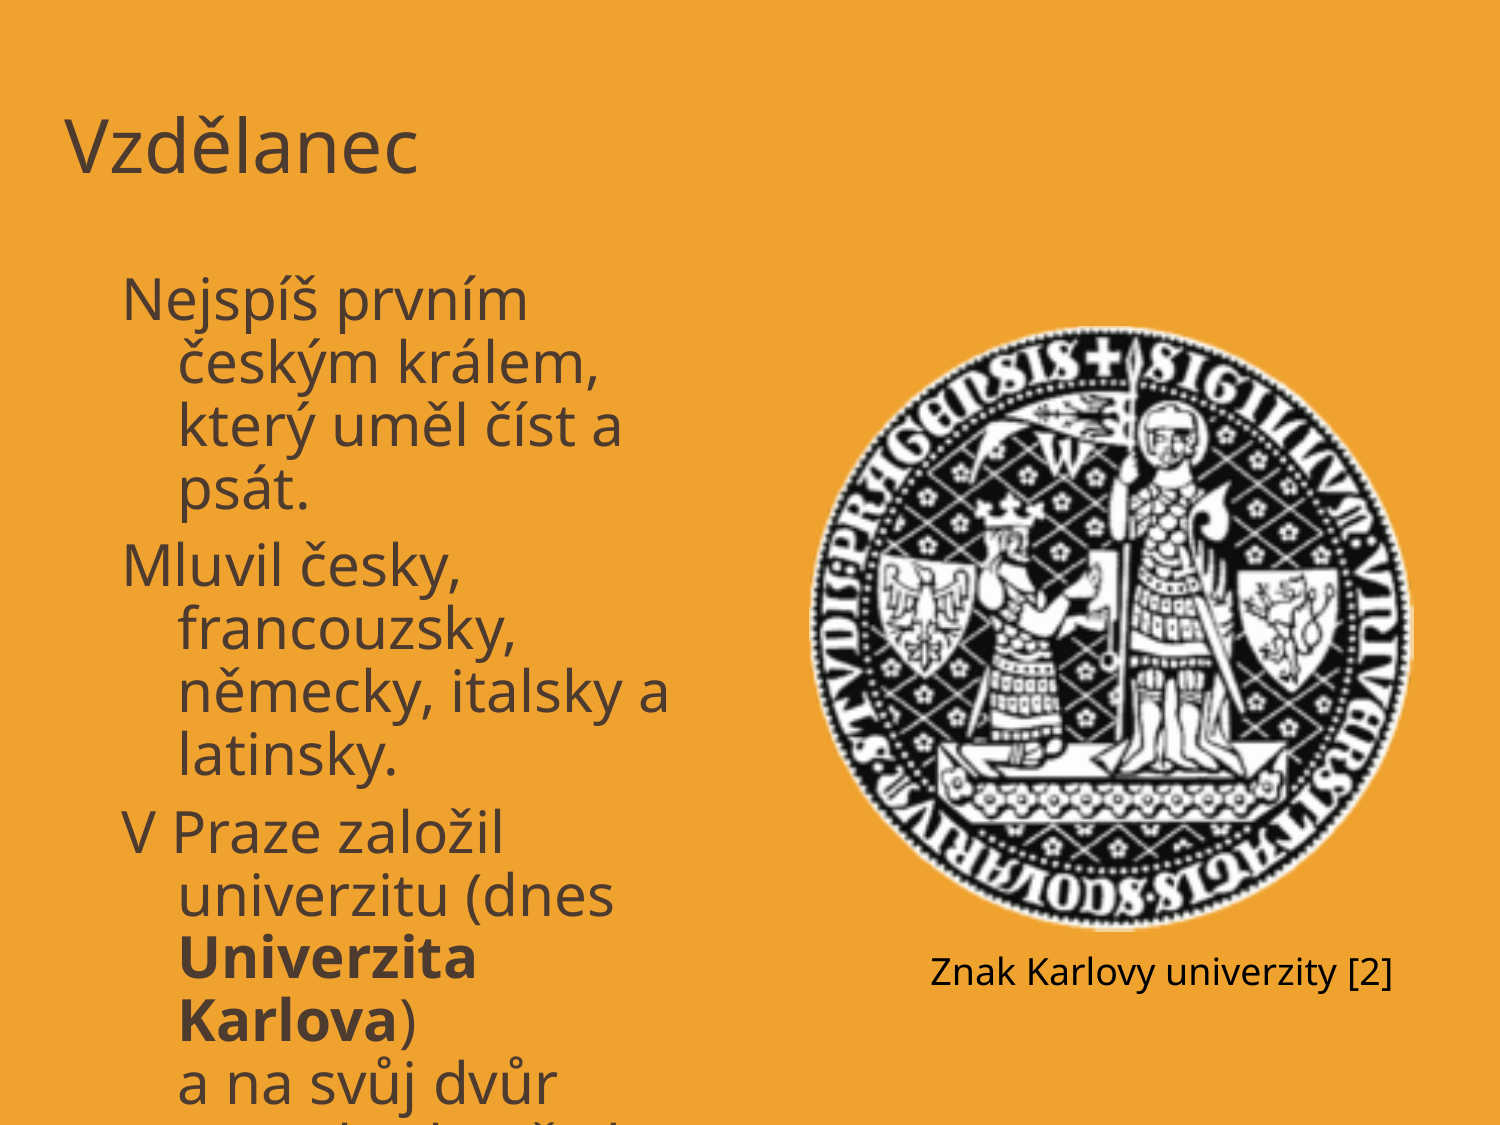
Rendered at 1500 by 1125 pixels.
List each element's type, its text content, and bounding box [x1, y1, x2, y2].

picture [809, 326, 1414, 932]
text_box Znak Karlovy univerzity [2] [915, 940, 1390, 1002]
list Nejspíš prvním českým králem, který uměl číst a psát. Mluvil česky, francouzsky, německy, italsky a latinsky. V Praze založil univerzitu (dnes Univerzita Karlova) a na svůj dvůr pozval celou řadu vzdělanců. [50, 262, 738, 1038]
title Vzdělanec [49, 75, 1475, 214]
